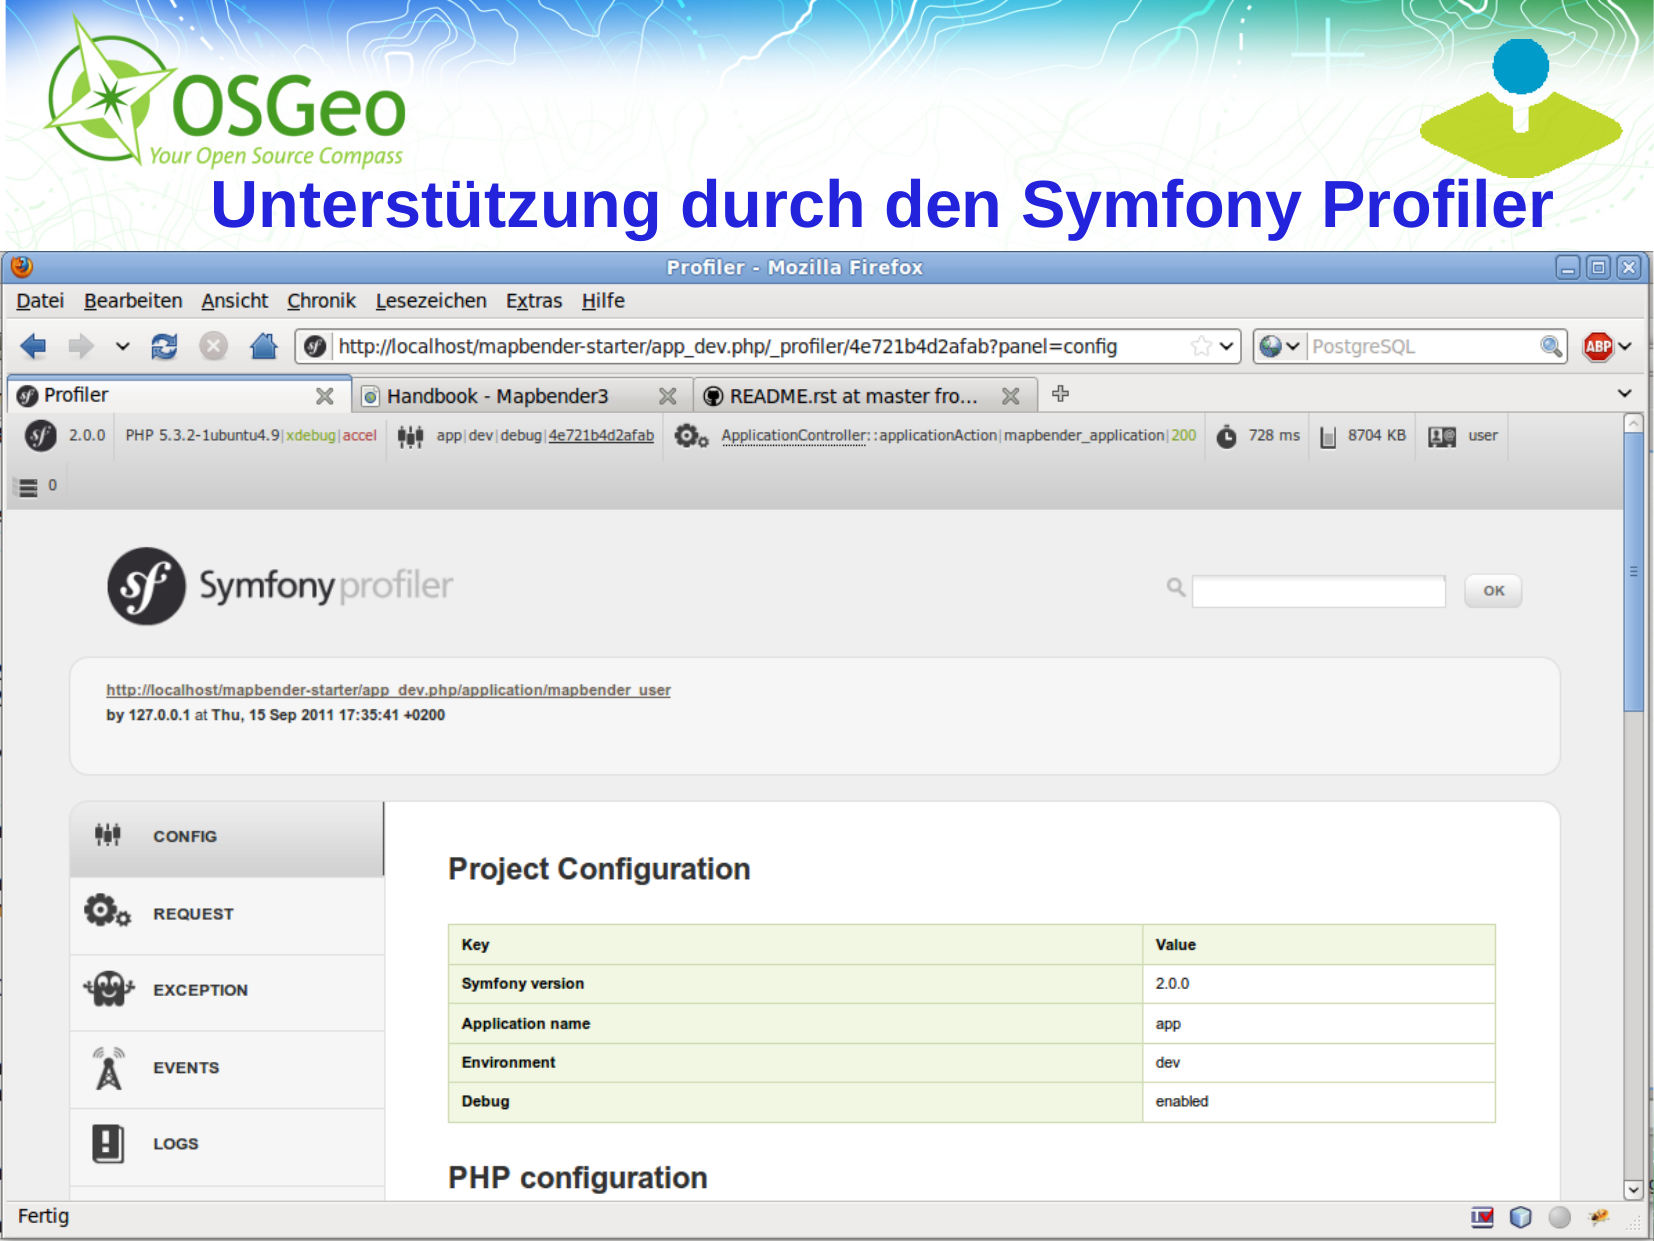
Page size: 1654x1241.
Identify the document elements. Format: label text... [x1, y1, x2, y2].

title Unterstützung durch den Symfony Profiler [203, 137, 1563, 271]
picture [0, 0, 1654, 1241]
